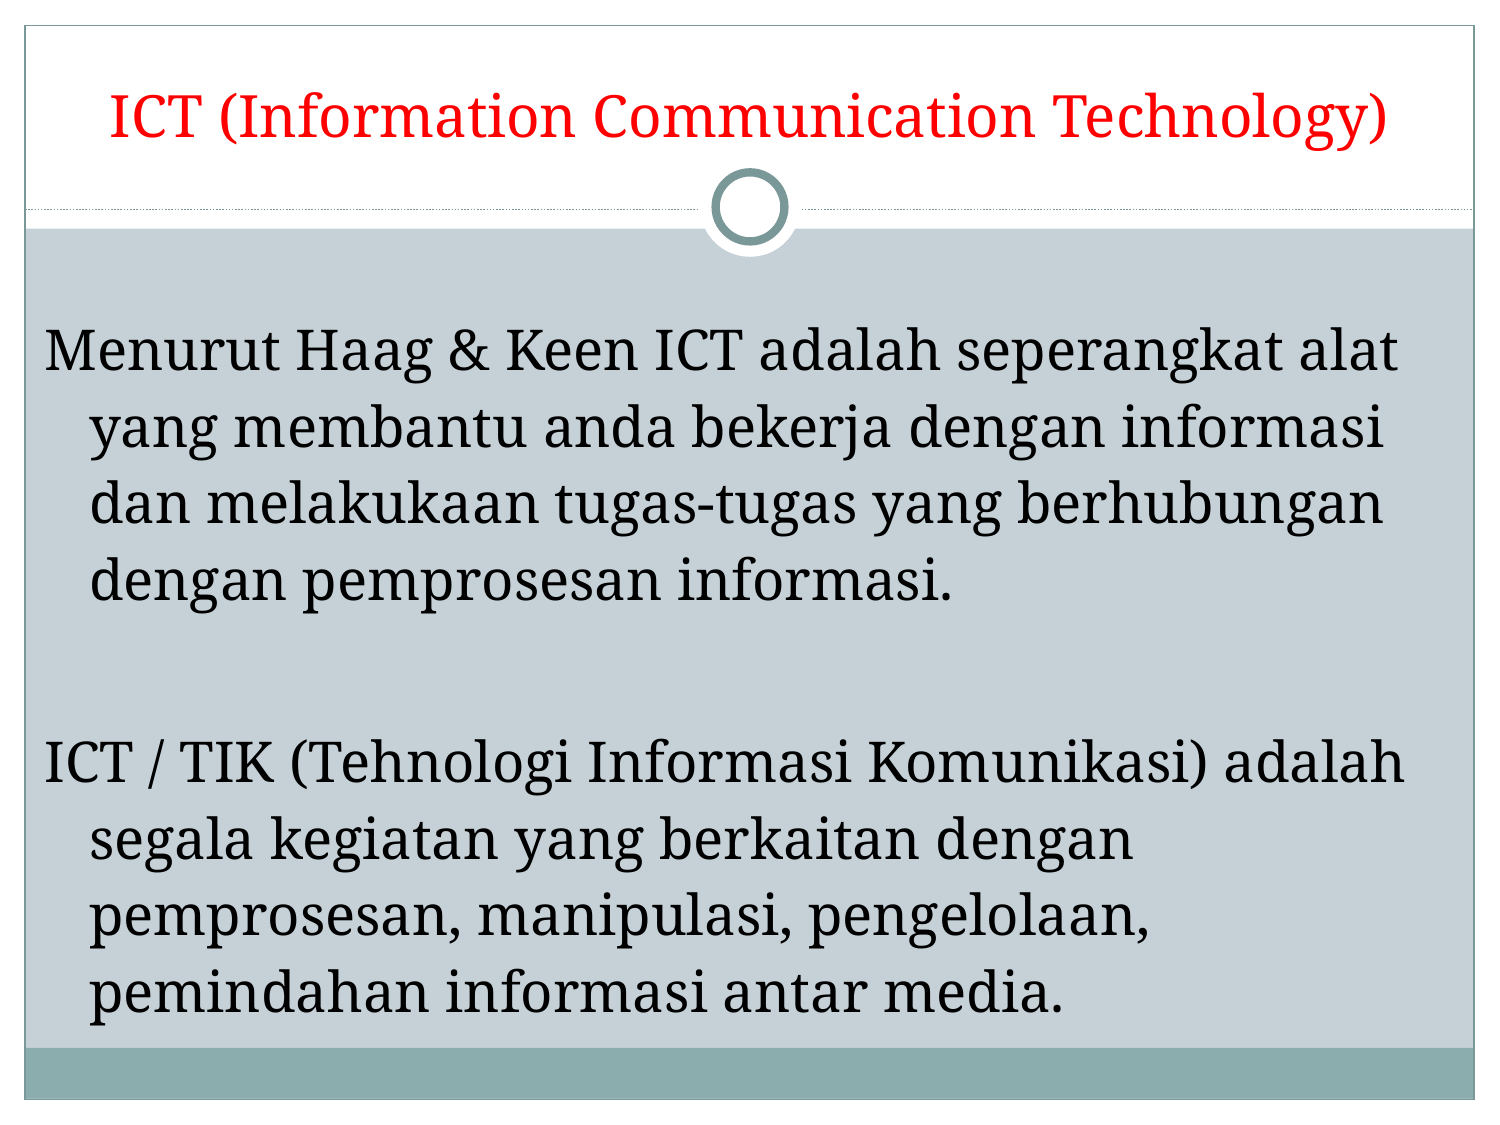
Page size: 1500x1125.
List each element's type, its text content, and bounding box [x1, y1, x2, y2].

title ICT (Information Communication Technology) [49, 37, 1450, 162]
list Menurut Haag & Keen ICT adalah seperangkat alat yang membantu anda bekerja dengan informasi dan melakukaan tugas-tugas yang berhubungan dengan pemprosesan informasi. ICT / TIK (Tehnologi Informasi Komunikasi) adalah segala kegiatan yang berkaitan dengan pemprosesan, manipulasi, pengelolaan, pemindahan informasi antar media. [29, 302, 1447, 1059]
